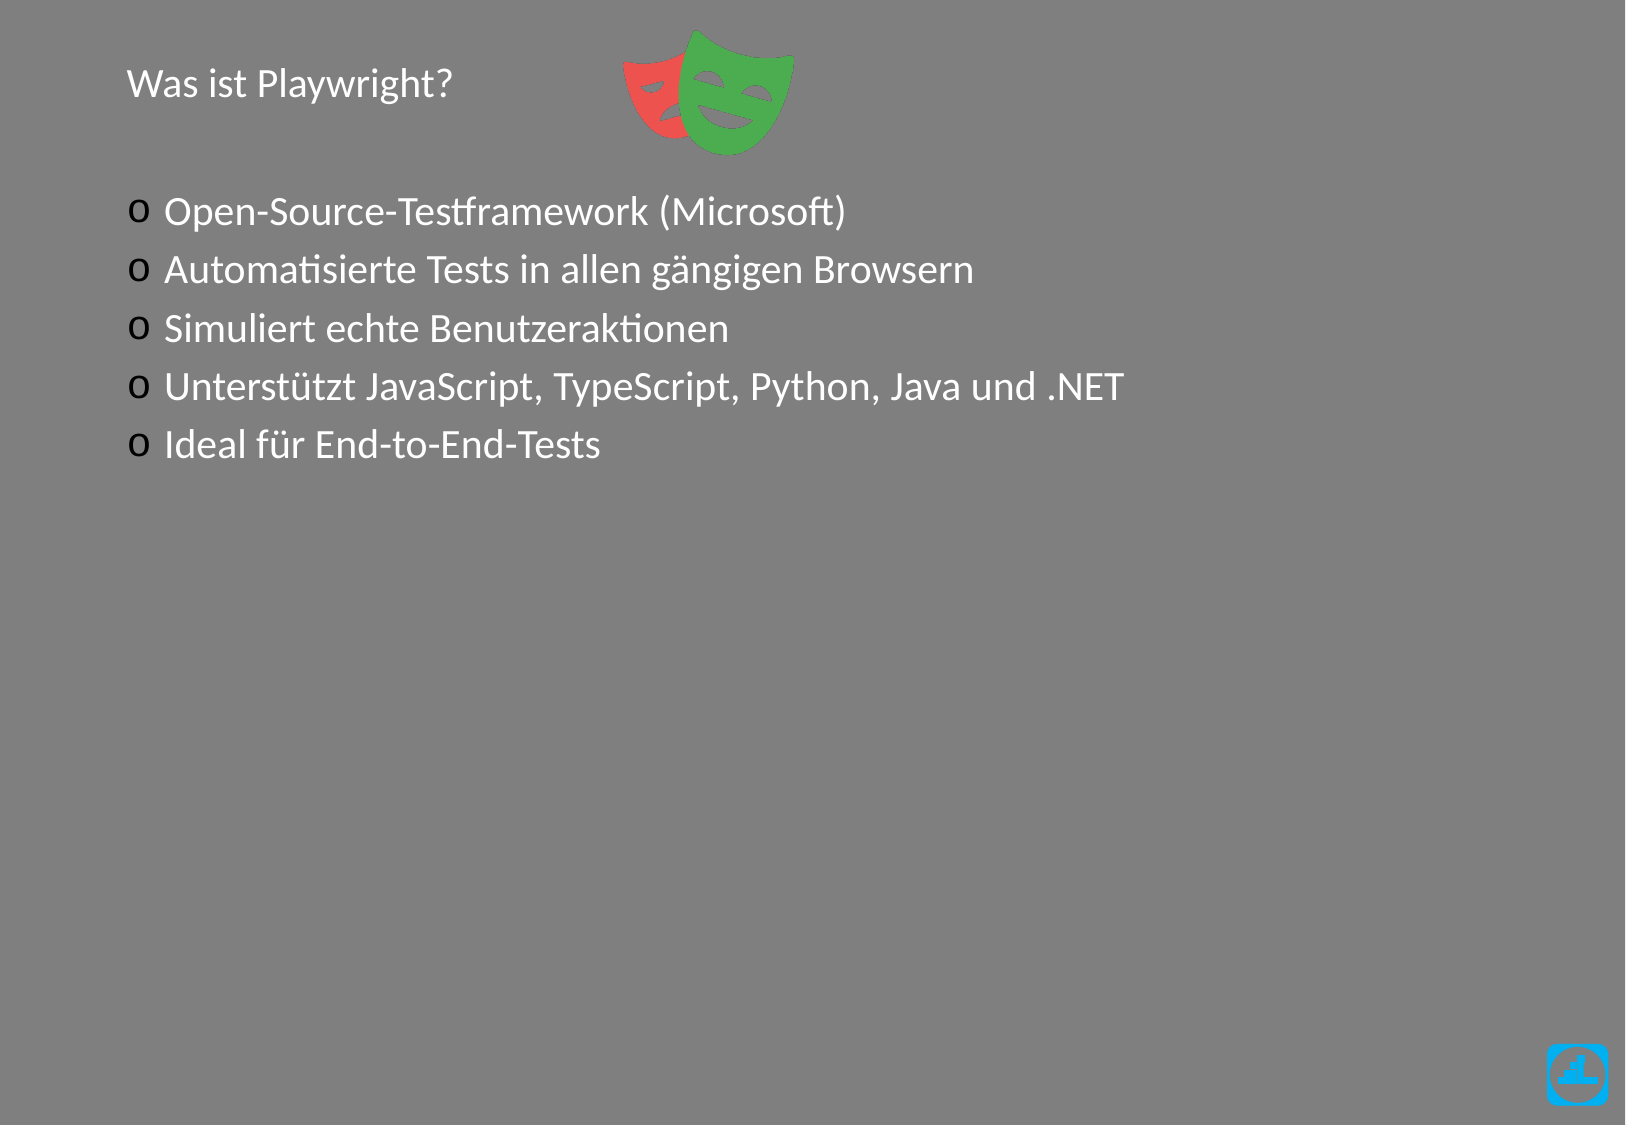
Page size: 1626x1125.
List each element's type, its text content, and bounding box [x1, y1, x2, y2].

picture [614, 0, 803, 187]
list Open-Source-Testframework (Microsoft) Automatisierte Tests in allen gängigen Browsern Simuliert echte Benutzeraktionen Unterstützt JavaScript, TypeScript, Python, Java und .NET Ideal für End-to-End-Tests [111, 187, 1514, 983]
title Was ist Playwright? [111, 59, 803, 188]
